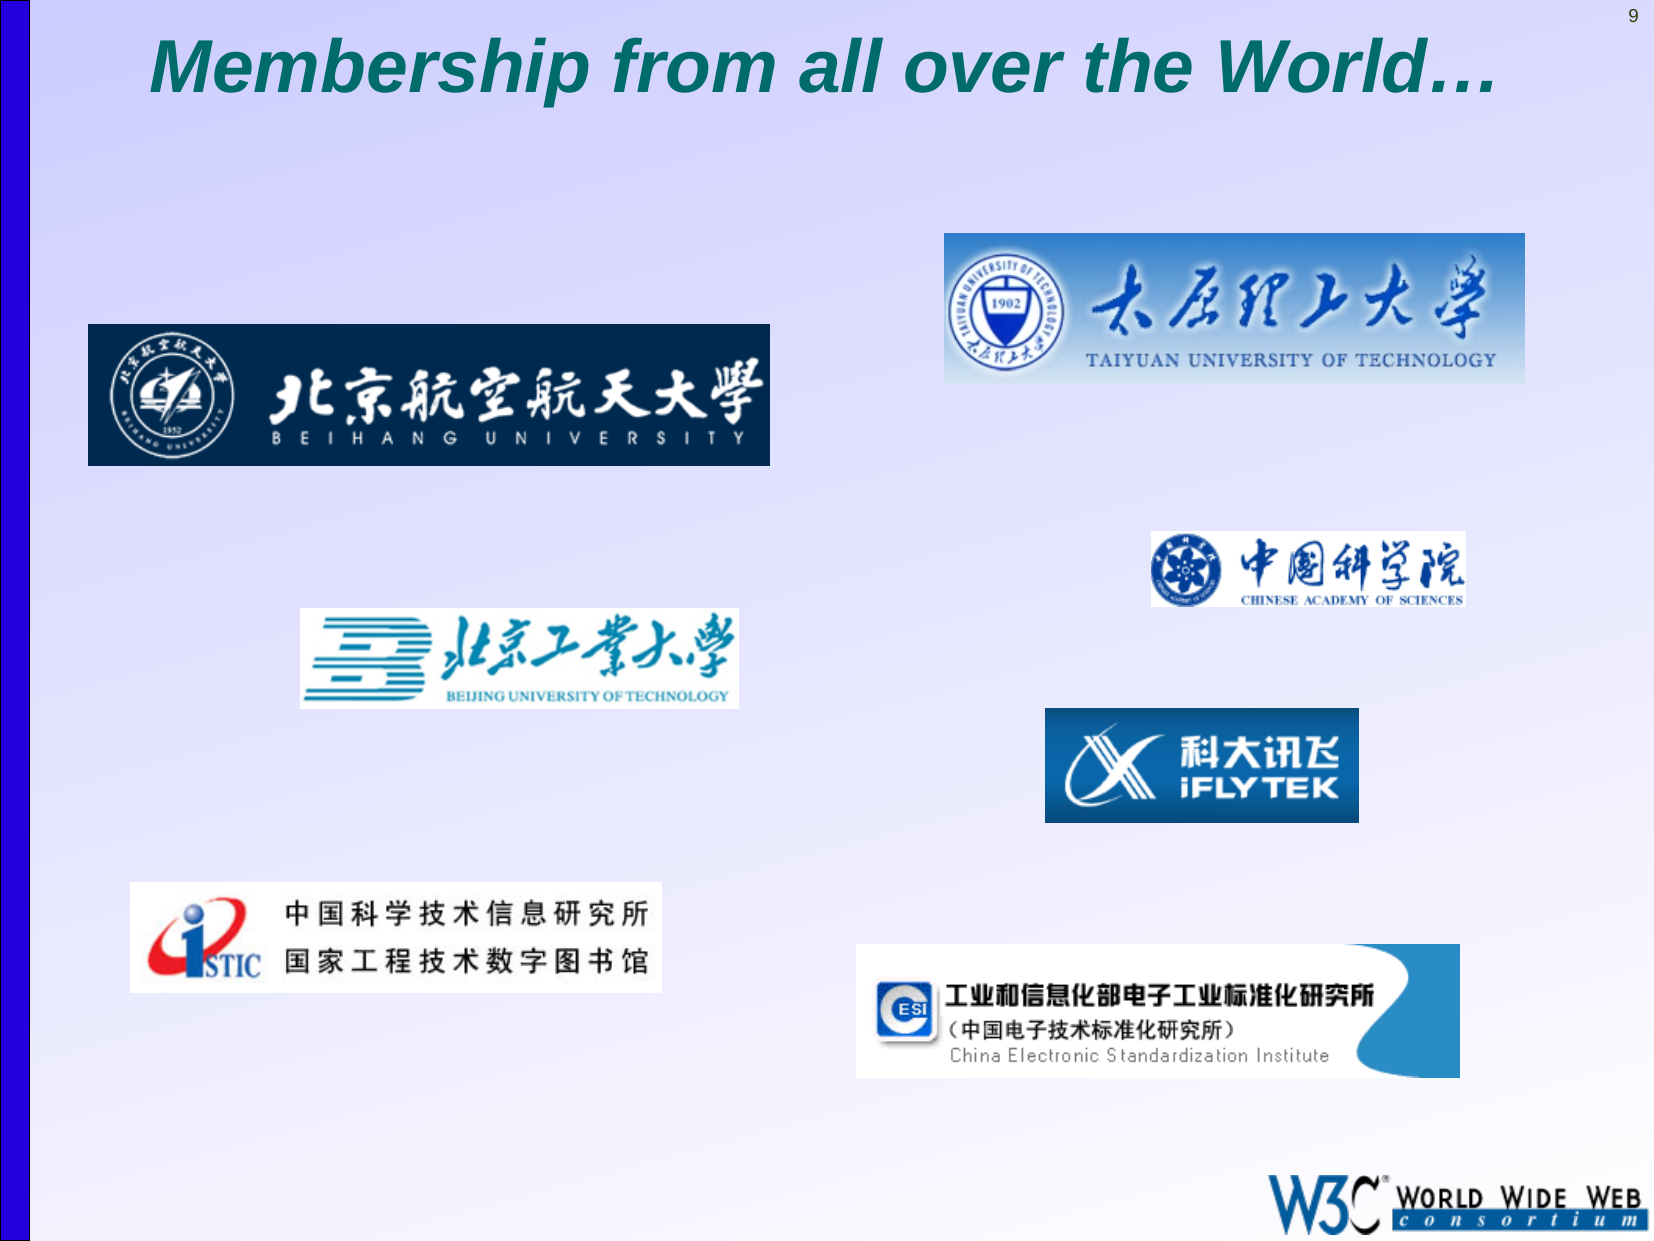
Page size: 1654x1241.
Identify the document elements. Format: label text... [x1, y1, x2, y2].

picture [130, 882, 662, 993]
picture [88, 324, 770, 466]
title Membership from all over the World… [0, 5, 1654, 125]
picture [1263, 1175, 1654, 1235]
picture [1151, 531, 1466, 607]
picture [300, 608, 739, 709]
picture [1045, 708, 1359, 823]
picture [856, 944, 1460, 1078]
picture [944, 233, 1525, 384]
